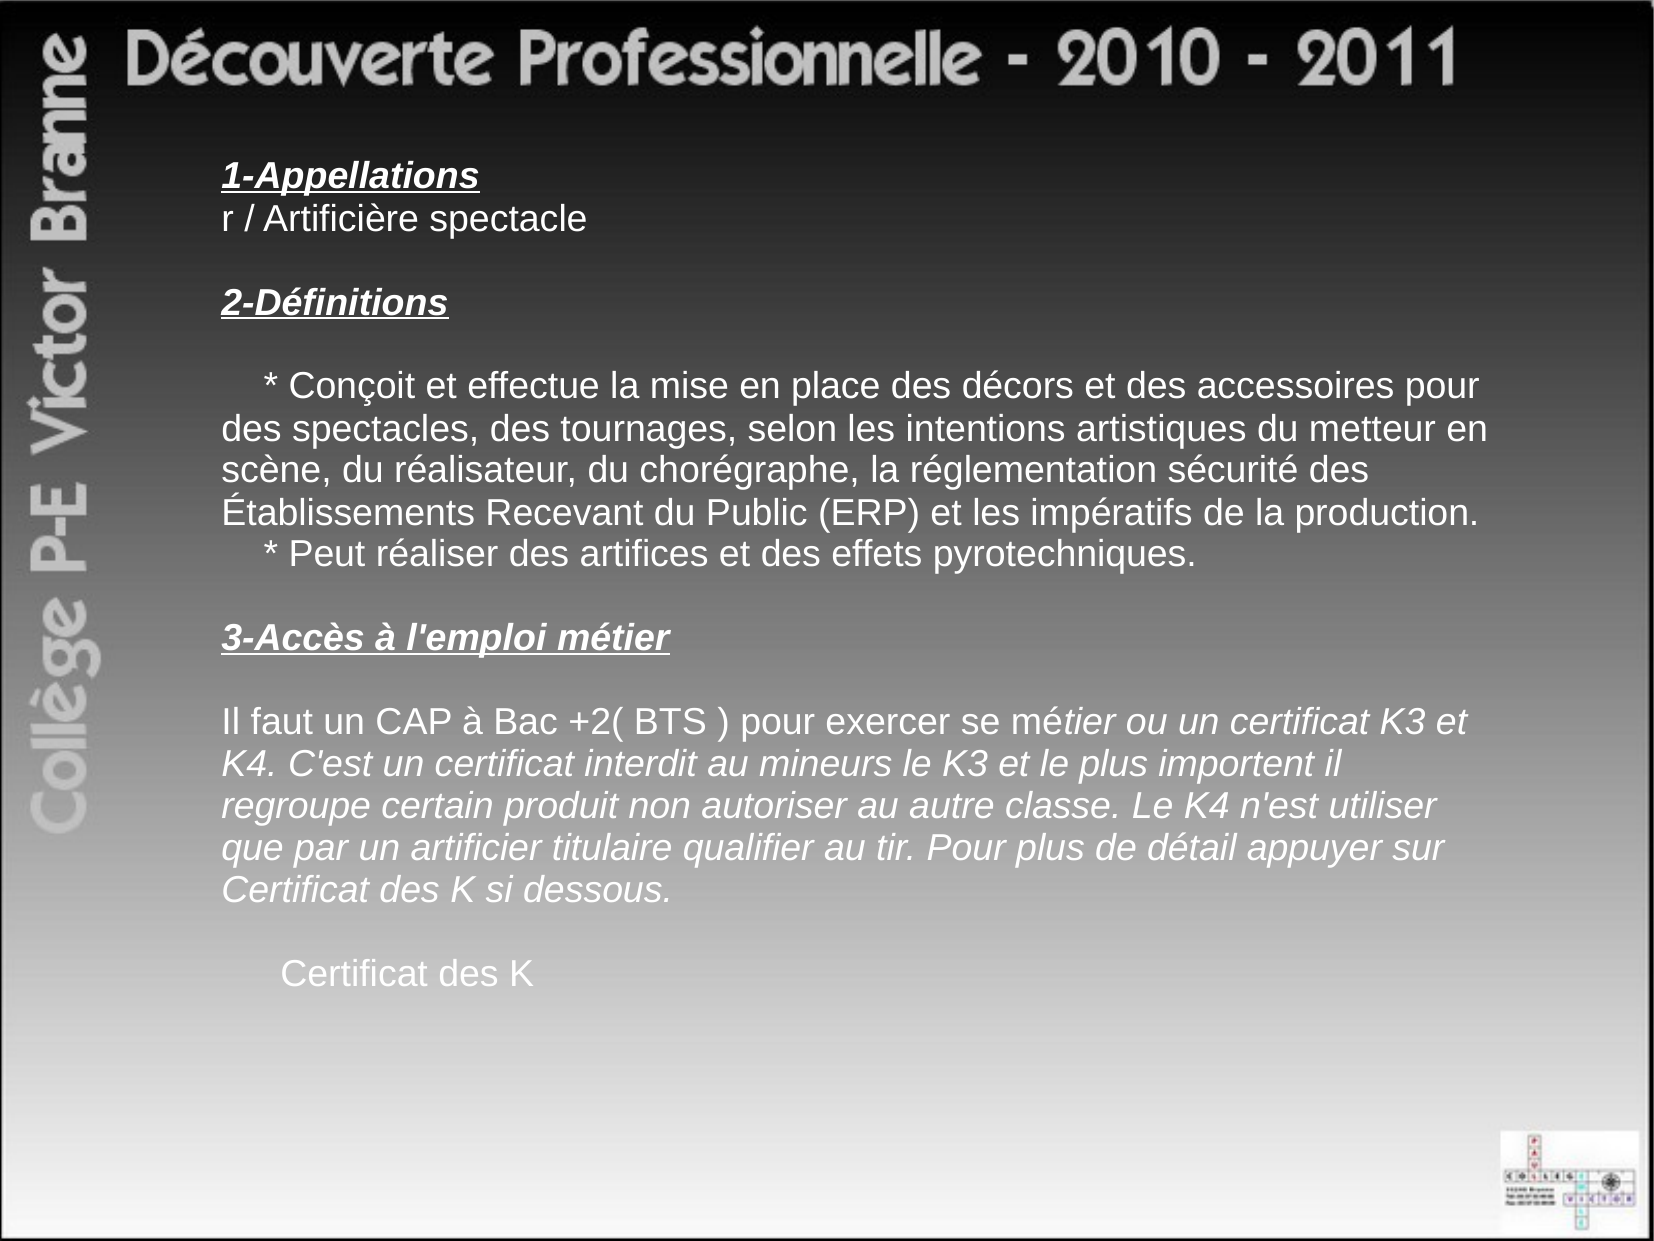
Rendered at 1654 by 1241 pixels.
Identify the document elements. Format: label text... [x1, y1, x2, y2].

picture [0, 0, 1654, 1241]
text_box Certificat des K [265, 944, 1034, 1002]
text_box 1-Appellations r / Artificière spectacle 2-Définitions * Conçoit et effectue la mise en place des décors et des accessoires pour des spectacles, des tournages, selon les intentions artistiques du metteur en scène, du réalisateur, du chorégraphe, la réglementation sécurité des Établissements Recevant du Public (ERP) et les impératifs de la production. * Peut réaliser des artifices et des effets pyrotechniques. 3-Accès à l'emploi métier Il faut un CAP à Bac +2( BTS ) pour exercer se métier ou un certificat K3 et K4. C'est un certificat interdit au mineurs le K3 et le plus importent il regroupe certain produit non autoriser au autre classe. Le K4 n'est utiliser que par un artificier titulaire qualifier au tir. Pour plus de détail appuyer sur Certificat des K si dessous. [206, 147, 1506, 1132]
